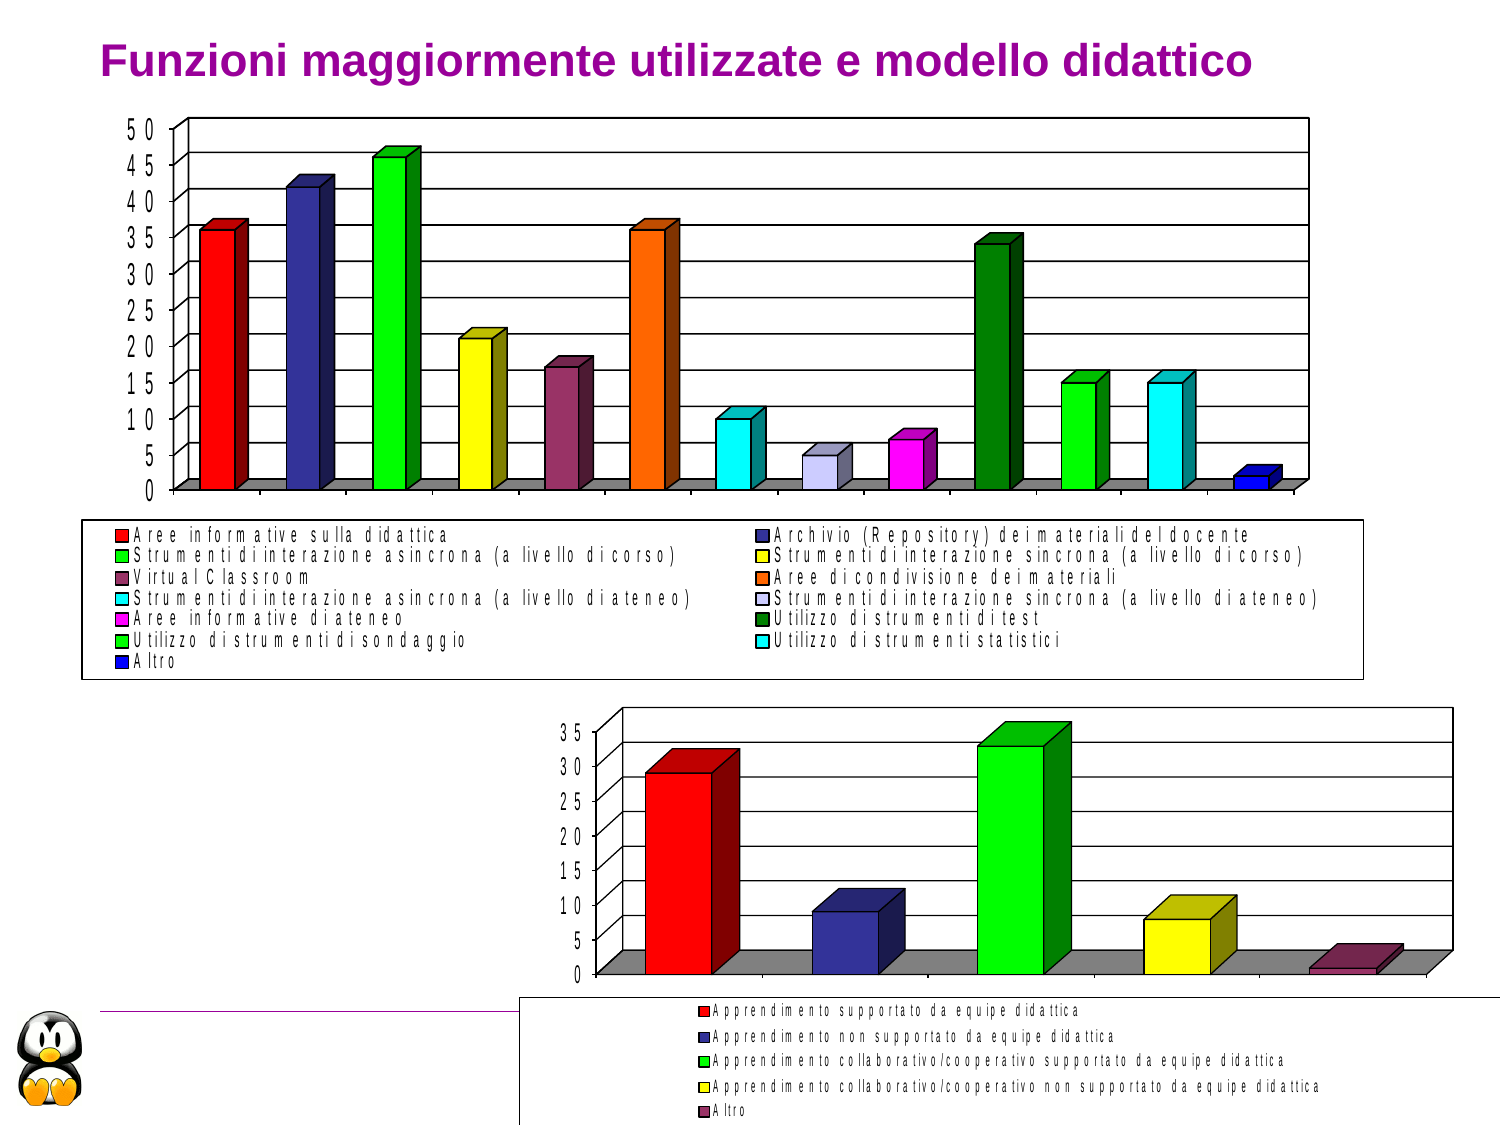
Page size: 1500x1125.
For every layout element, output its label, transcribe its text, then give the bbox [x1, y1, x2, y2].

picture [17, 1011, 82, 1106]
title Funzioni maggiormente utilizzate e modello didattico [99, 35, 1424, 125]
picture [59, 82, 1500, 1125]
